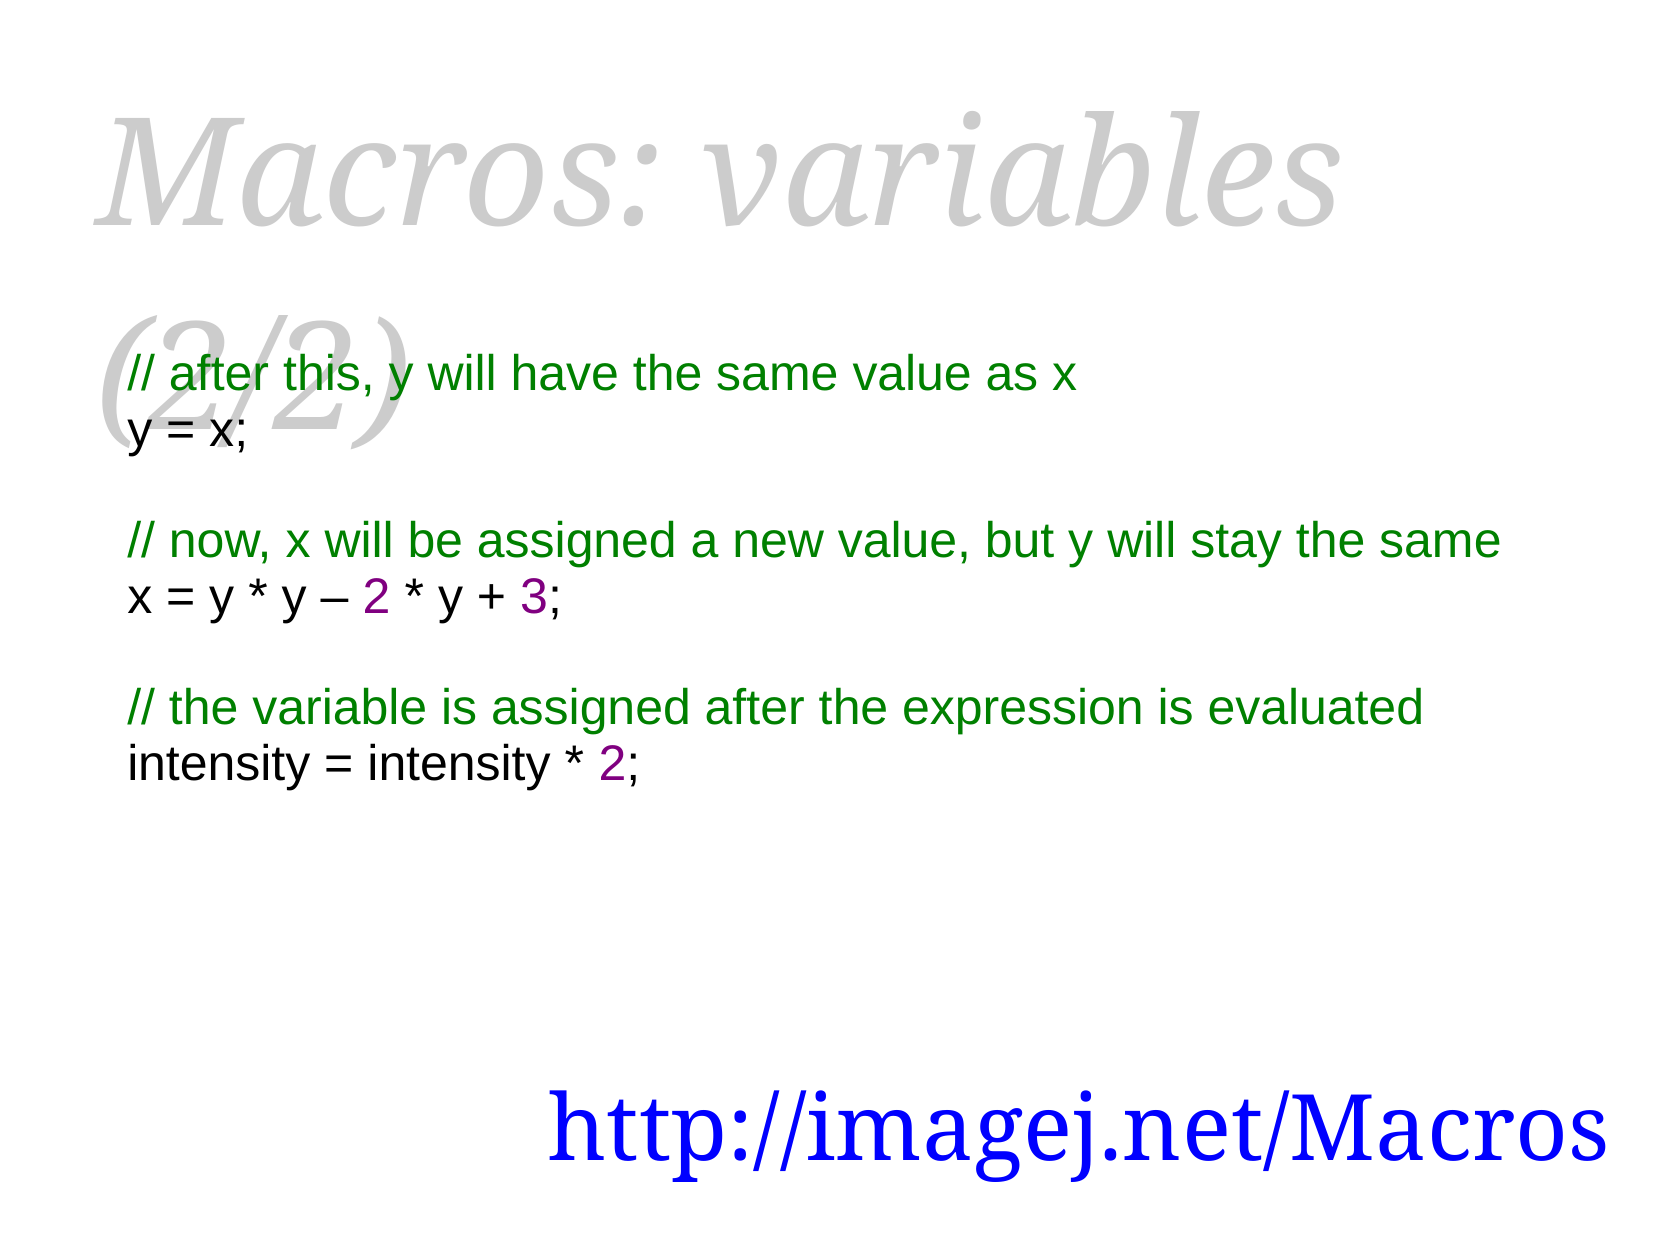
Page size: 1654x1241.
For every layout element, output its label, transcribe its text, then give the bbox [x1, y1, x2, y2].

text_box http://imagej.net/Macros [50, 1055, 1626, 1172]
text_box // after this, y will have the same value as x y = x; // now, x will be assigned a new value, but y will stay the same x = y * y – 2 * y + 3; // the variable is assigned after the expression is evaluated intensity = intensity * 2; [112, 337, 1538, 855]
text_box Macros: variables (2/2) [81, 57, 1654, 239]
